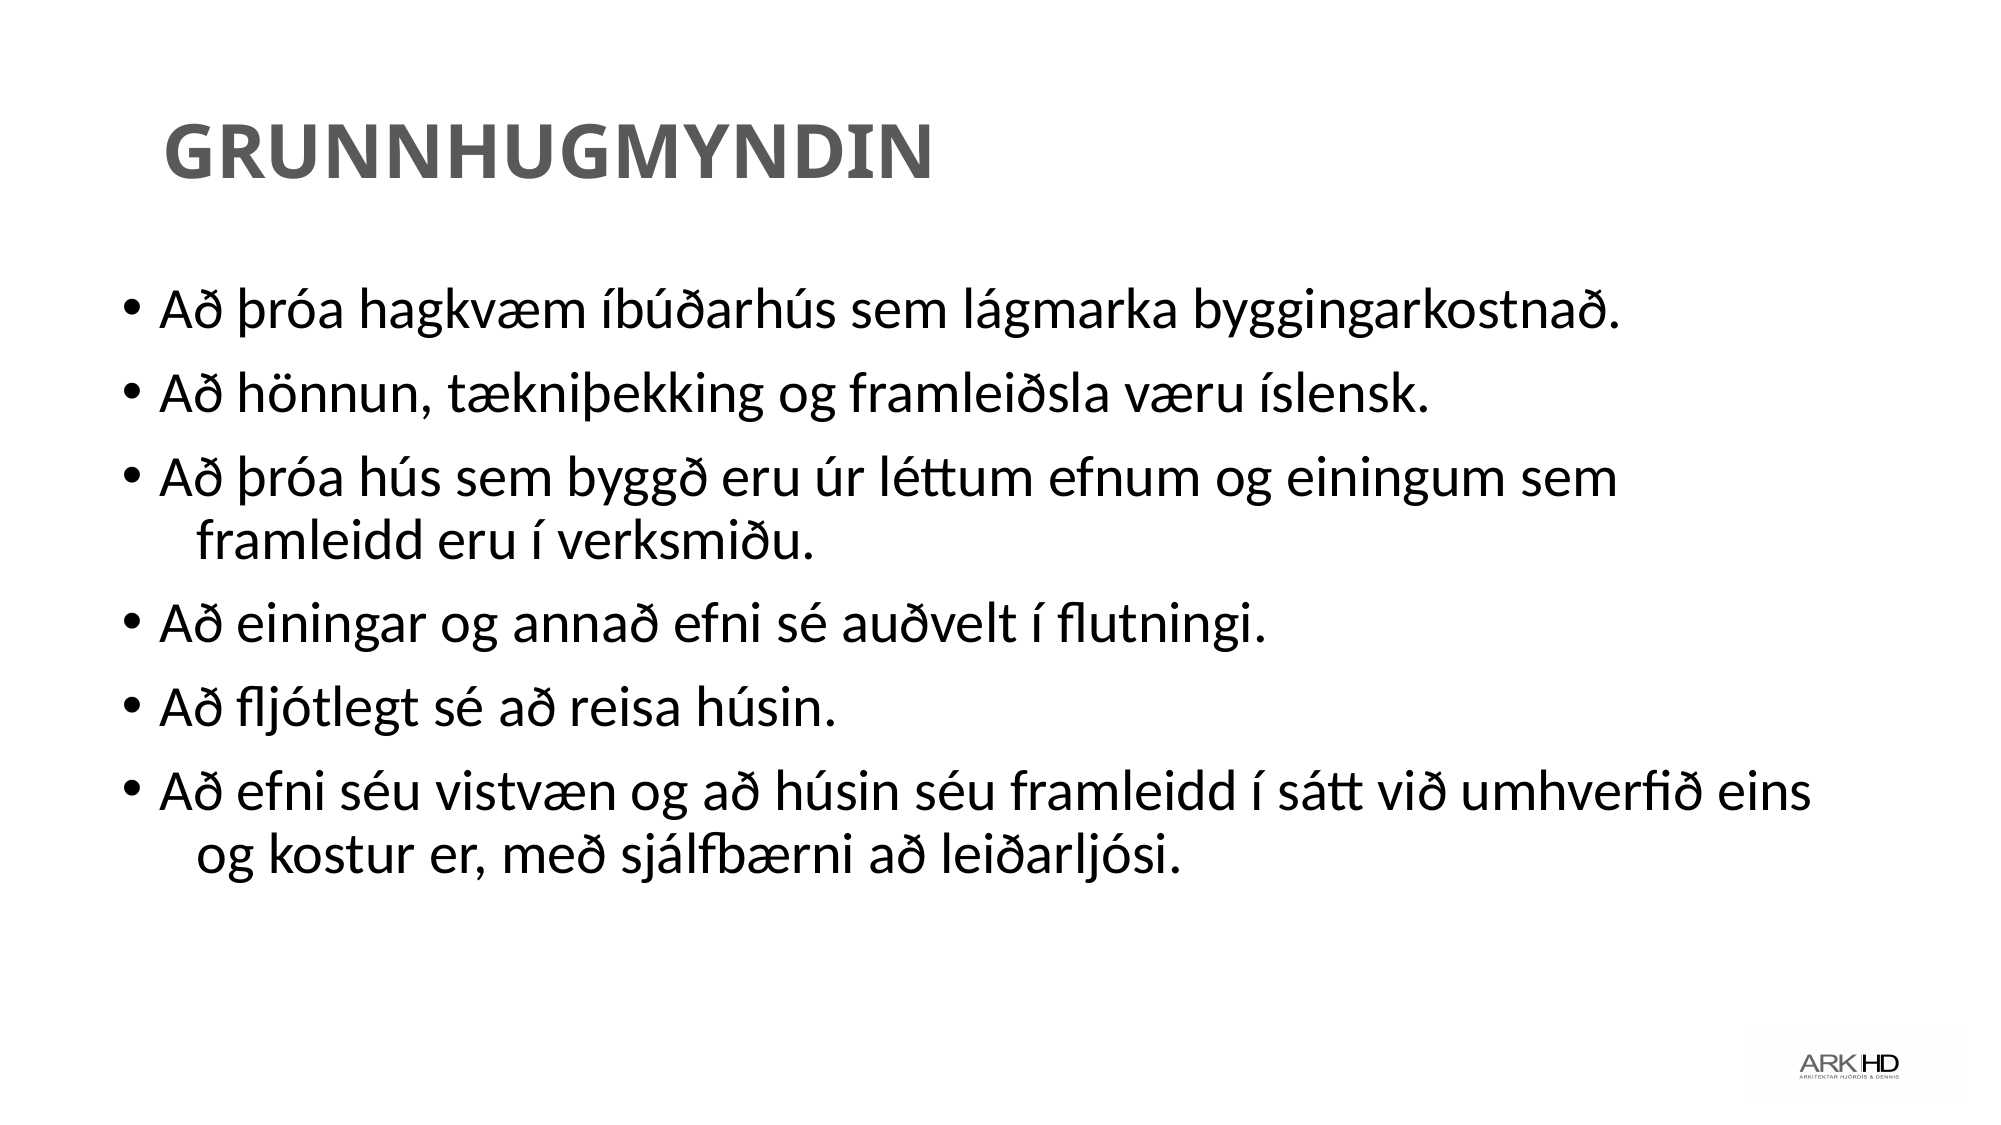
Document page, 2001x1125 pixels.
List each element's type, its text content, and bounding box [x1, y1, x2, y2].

picture [1745, 1029, 1966, 1104]
title GRUNNHUGMYNDIN [146, 86, 1872, 222]
list Að þróa hagkvæm íbúðarhús sem lágmarka byggingarkostnað. Að hönnun, tækniþekking og framleiðsla væru íslensk. Að þróa hús sem byggð eru úr léttum efnum og einingum sem framleidd eru í verksmiðu. Að einingar og annað efni sé auðvelt í flutningi. Að fljótlegt sé að reisa húsin. Að efni séu vistvæn og að húsin séu framleidd í sátt við umhverfið eins og kostur er, með sjálfbærni að leiðarljósi. [106, 271, 1863, 1010]
